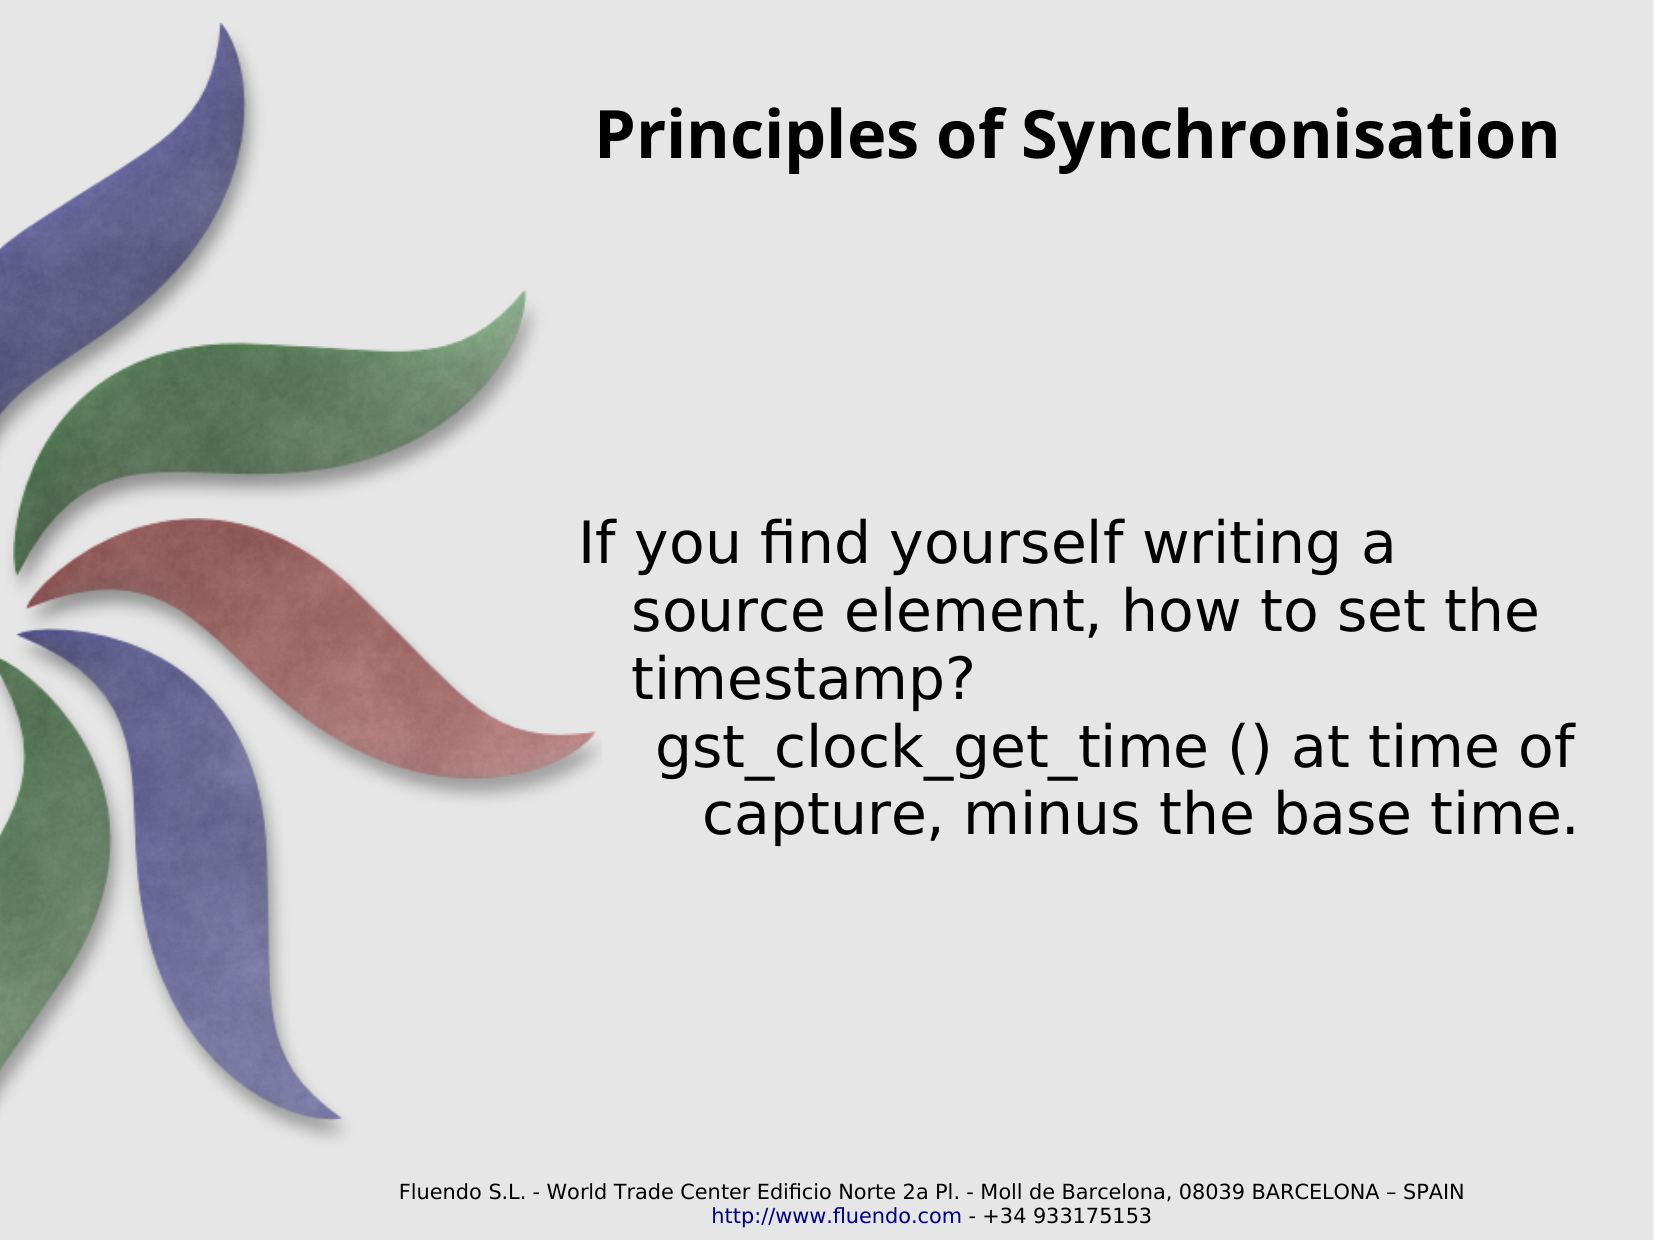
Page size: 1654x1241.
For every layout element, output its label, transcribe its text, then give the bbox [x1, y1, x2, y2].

picture [0, 1, 602, 1241]
list If you find yourself writing a source element, how to set the timestamp? gst_clock_get_time () at time of capture, minus the base time. [561, 236, 1595, 1123]
title Principles of Synchronisation [561, 59, 1595, 207]
picture [597, 1189, 602, 1198]
